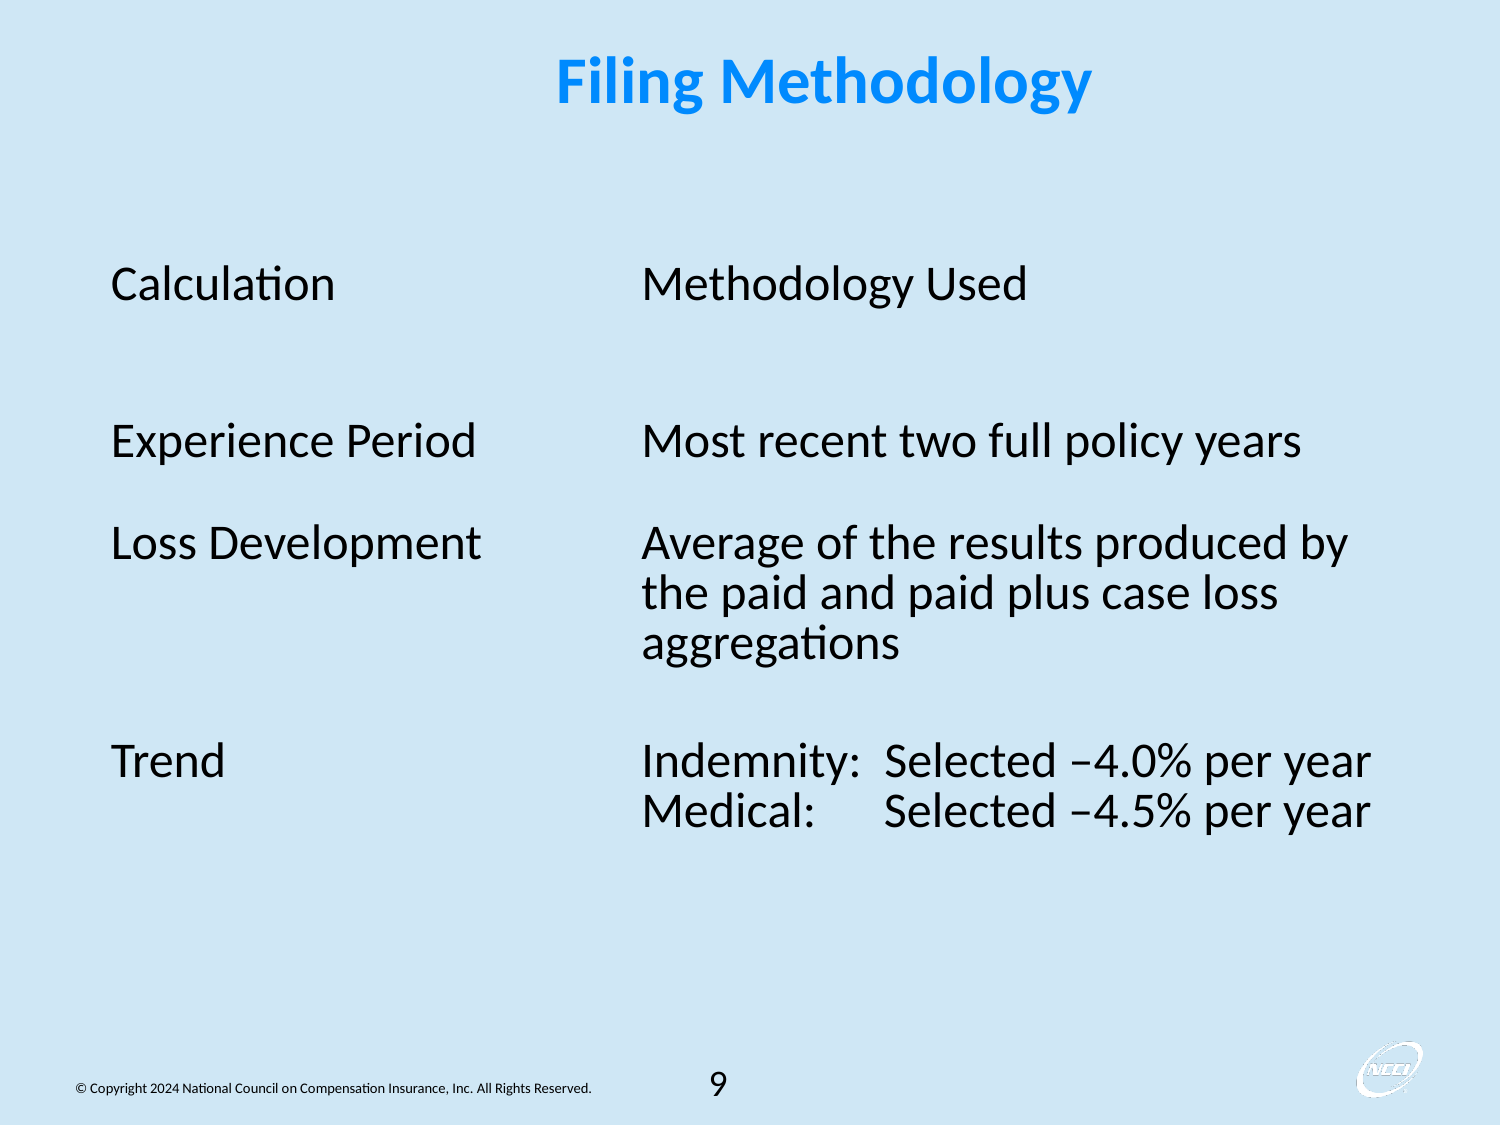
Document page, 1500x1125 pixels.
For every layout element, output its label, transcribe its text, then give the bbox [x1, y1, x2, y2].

table_header Calculation [94, 238, 624, 338]
table_cell Indemnity: Selected –4.0% per year Medical: Selected –4.5% per year [624, 731, 1412, 870]
table_cell [94, 338, 624, 412]
table_cell Most recent two full policy years [624, 412, 1412, 513]
table_cell Experience Period [94, 412, 624, 513]
slide_number <number> [693, 1052, 807, 1112]
table_cell [624, 338, 1412, 412]
table_header Methodology Used [624, 238, 1412, 338]
table_cell Trend [94, 731, 624, 870]
title Filing Methodology [75, 29, 1500, 120]
table_cell Loss Development [94, 513, 624, 731]
table_cell Average of the results produced by the paid and paid plus case loss aggregations [624, 513, 1412, 731]
picture [1352, 1037, 1426, 1100]
